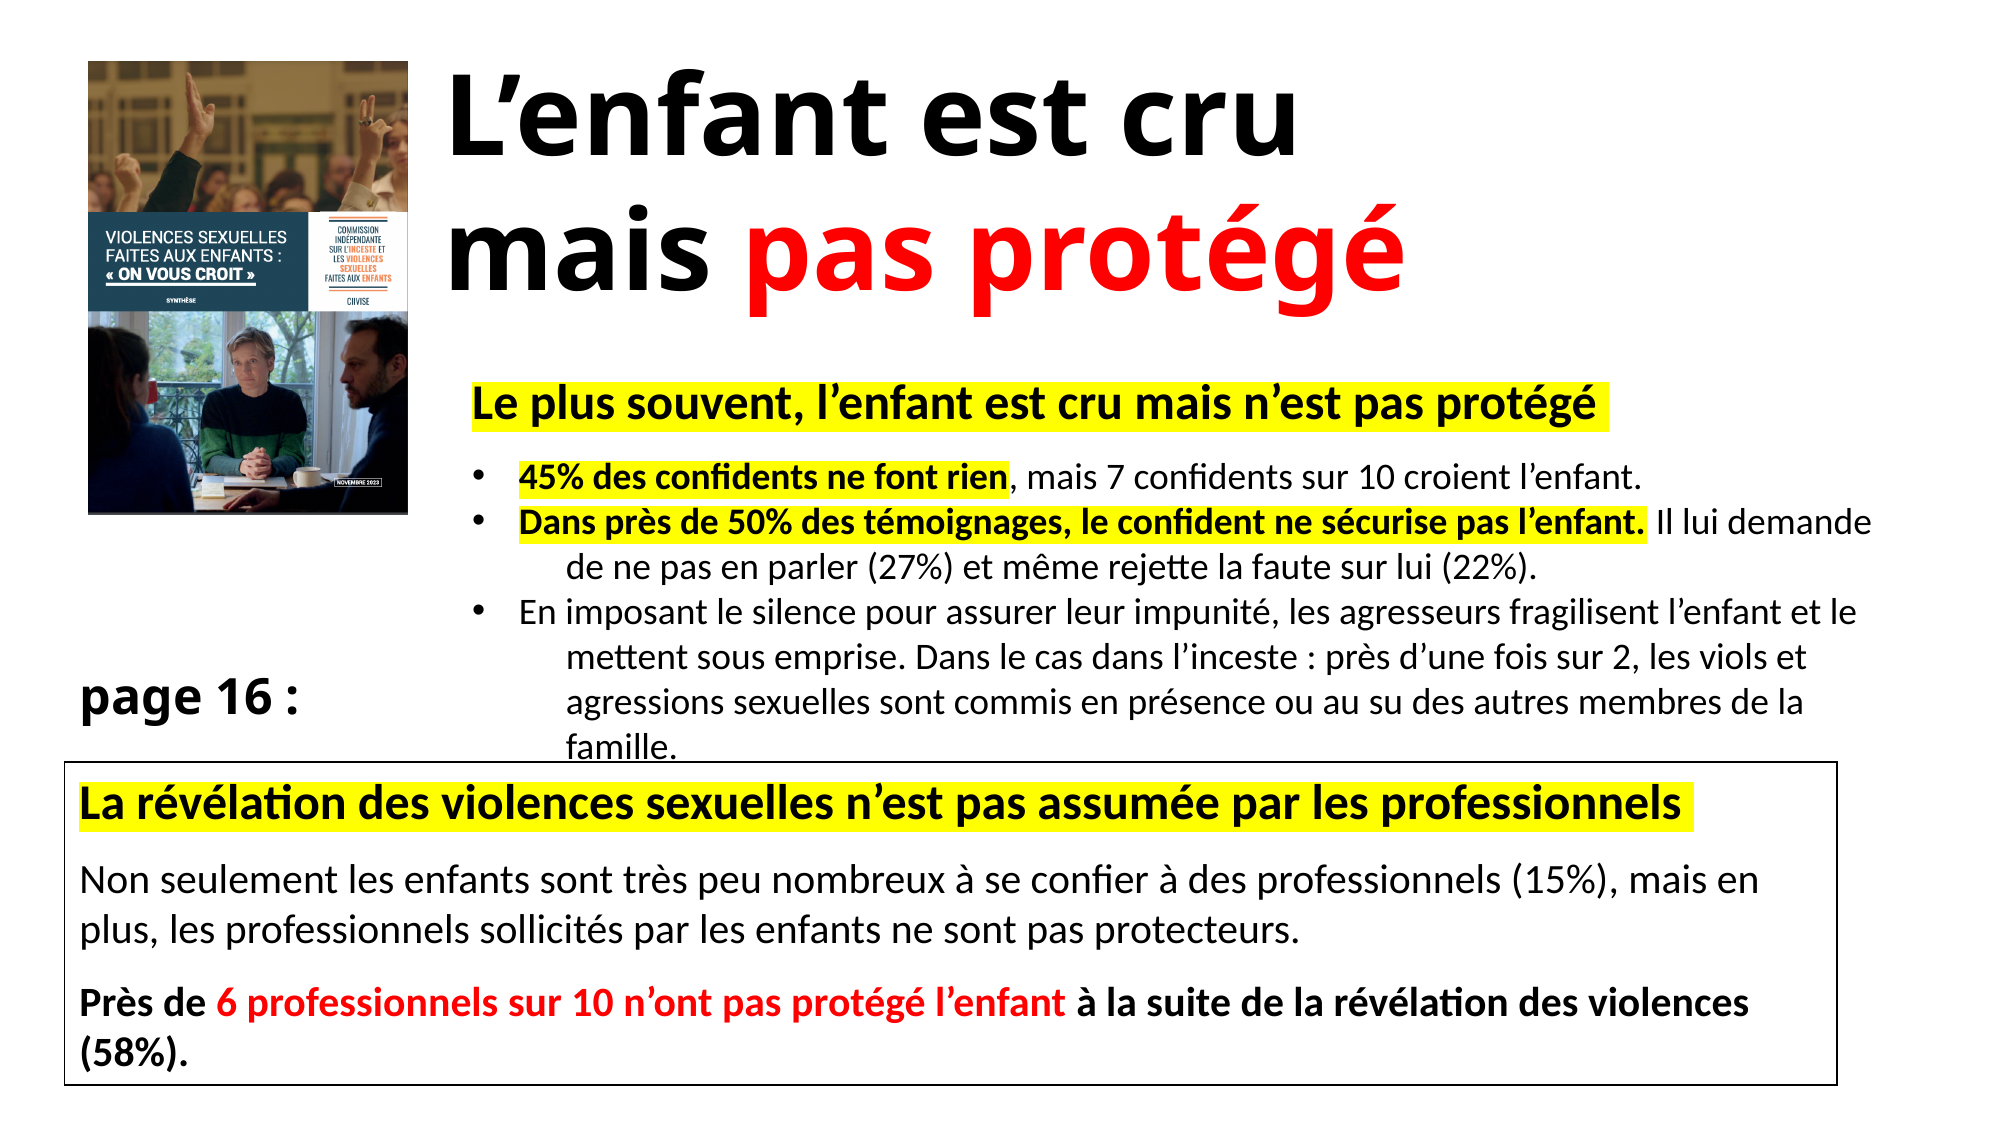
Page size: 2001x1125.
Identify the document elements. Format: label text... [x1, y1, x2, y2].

text_box L’enfant est cru mais pas protégé [428, 35, 1616, 323]
picture [88, 61, 408, 515]
text_box page 16 : [64, 657, 354, 733]
text_box Le plus souvent, l’enfant est cru mais n’est pas protégé 45% des confidents ne font rien, mais 7 confidents sur 10 croient l’enfant. Dans près de 50% des témoignages, le confident ne sécurise pas l’enfant. Il lui demande de ne pas en parler (27%) et même rejette la faute sur lui (22%). En imposant le silence pour assurer leur impunité, les agresseurs fragilisent l’enfant et le mettent sous emprise. Dans le cas dans l’inceste : près d’une fois sur 2, les viols et agressions sexuelles sont commis en présence ou au su des autres membres de la famille. [457, 361, 1912, 734]
text_box La révélation des violences sexuelles n’est pas assumée par les professionnels Non seulement les enfants sont très peu nombreux à se confier à des professionnels (15%), mais en plus, les professionnels sollicités par les enfants ne sont pas protecteurs. Près de 6 professionnels sur 10 n’ont pas protégé l’enfant à la suite de la révélation des violences (58%). [64, 762, 1837, 1086]
